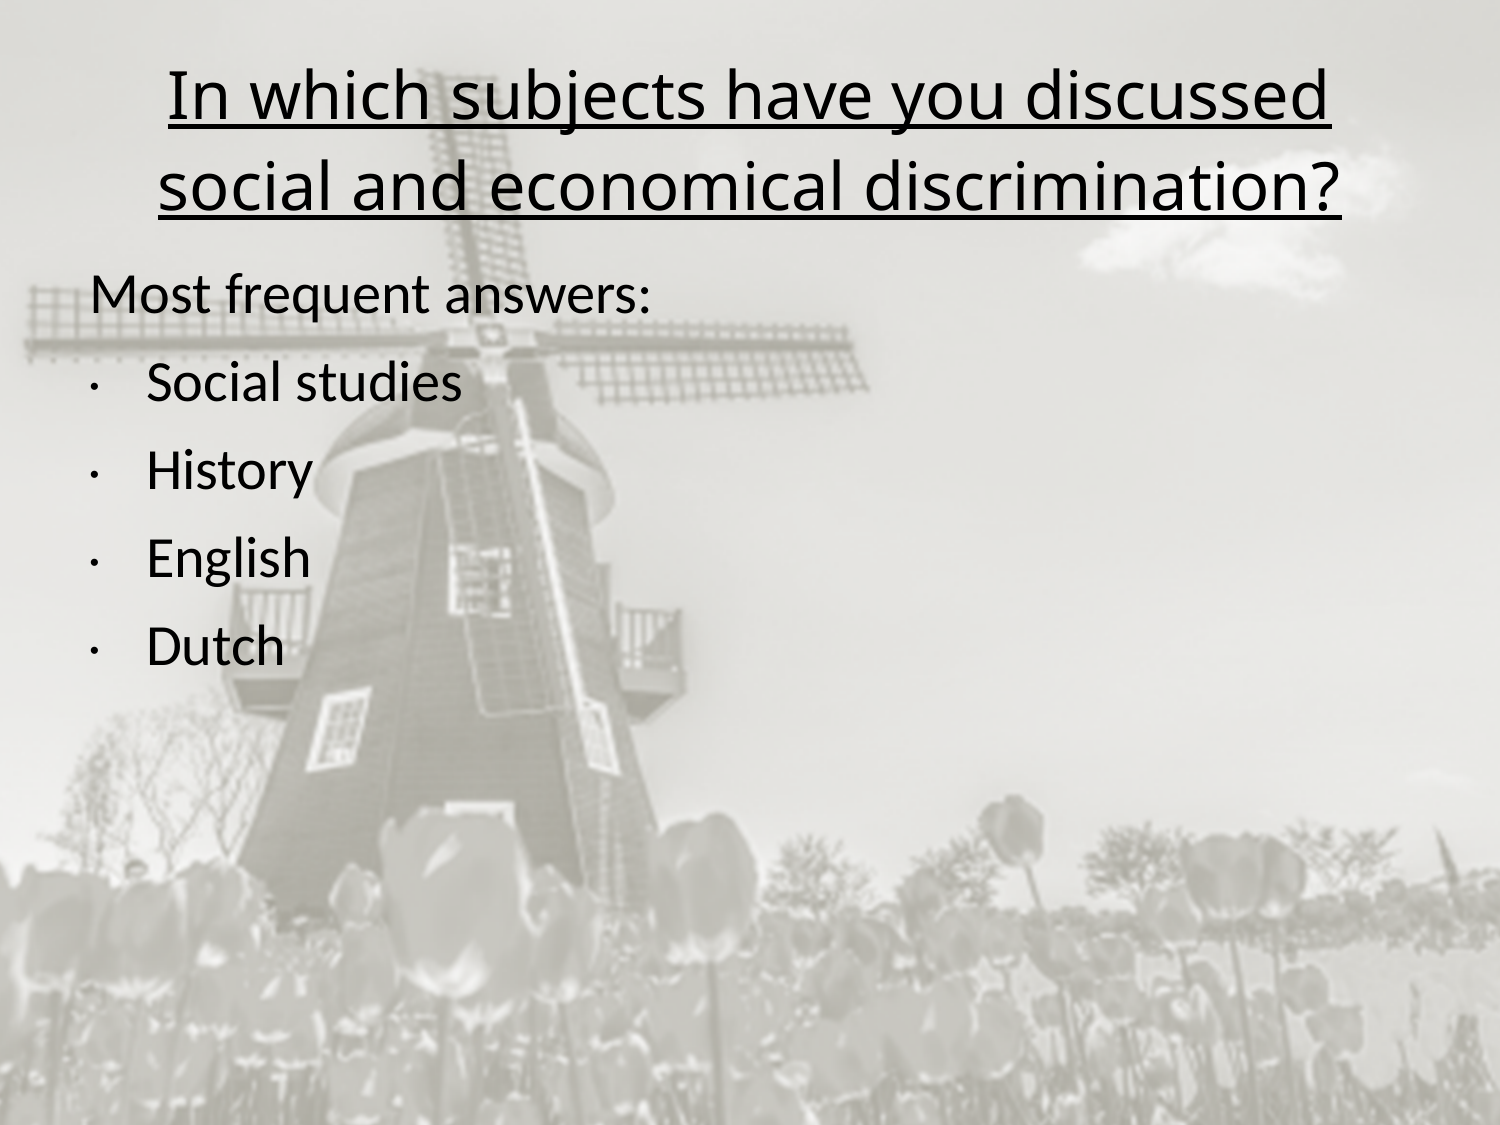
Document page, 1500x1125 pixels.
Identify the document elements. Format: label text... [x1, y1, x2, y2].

list Most frequent answers: Social studies History English Dutch [75, 262, 1425, 1005]
title In which subjects have you discussed social and economical discrimination? [75, 45, 1425, 233]
picture [0, 0, 1500, 1125]
